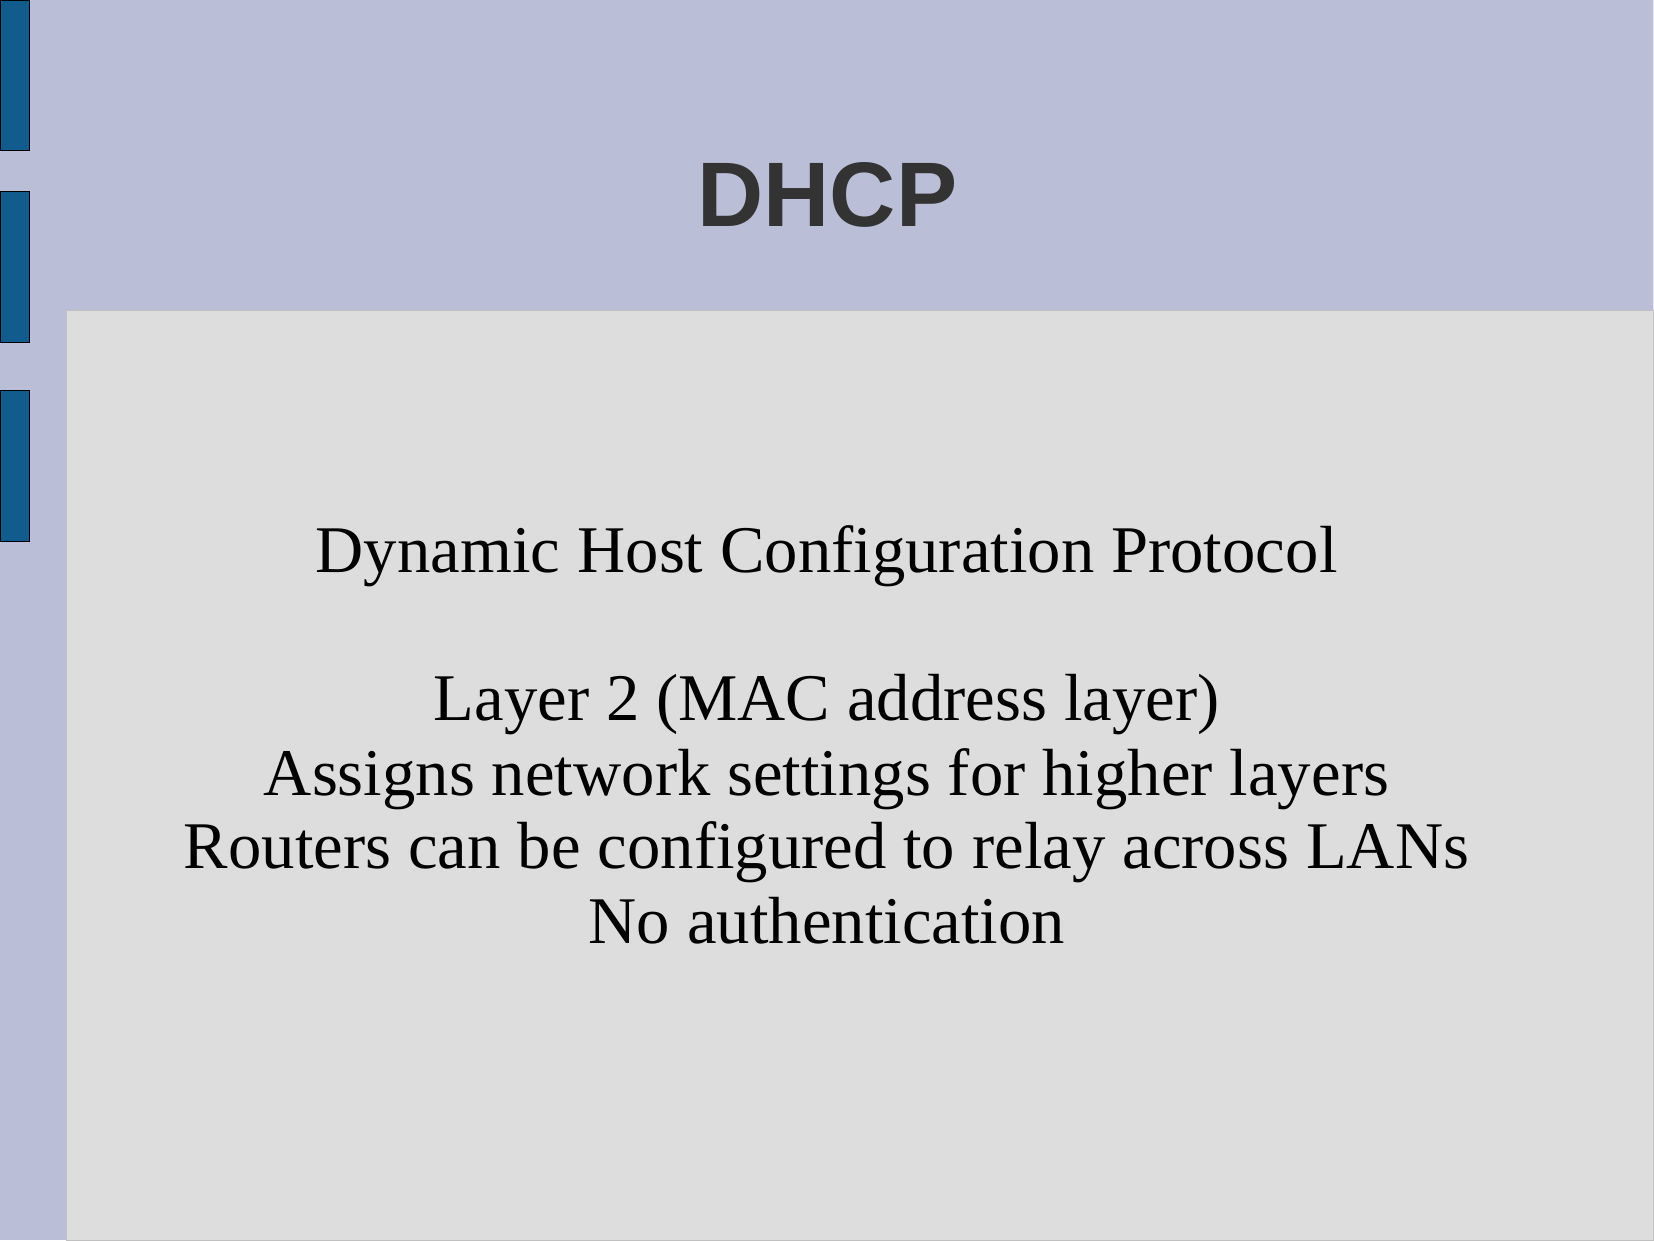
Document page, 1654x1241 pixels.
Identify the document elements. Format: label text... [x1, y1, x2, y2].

title DHCP [121, 91, 1534, 299]
subtitle Dynamic Host Configuration Protocol Layer 2 (MAC address layer) Assigns network settings for higher layers Routers can be configured to relay across LANs No authentication [121, 344, 1534, 1127]
